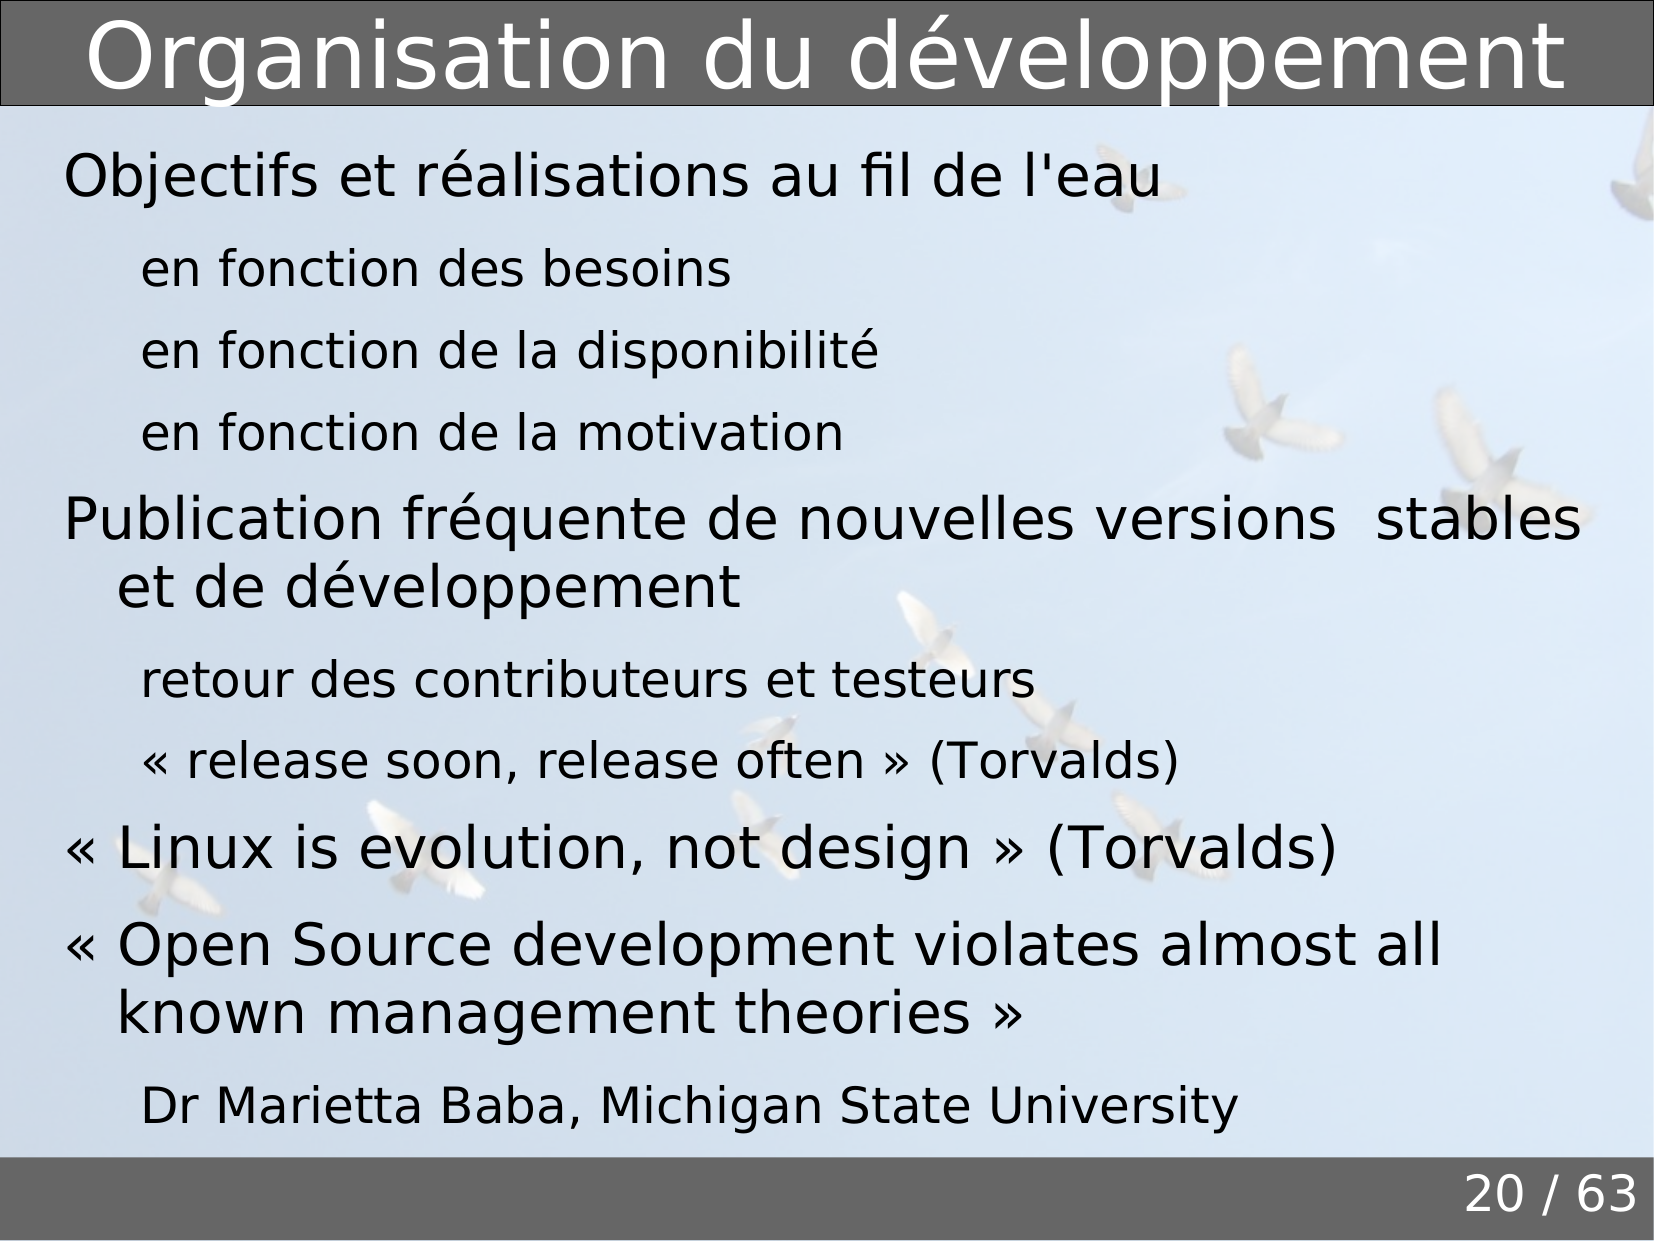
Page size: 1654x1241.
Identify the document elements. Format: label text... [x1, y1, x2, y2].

title Organisation du développement [0, 3, 1654, 111]
list Objectifs et réalisations au fil de l'eau en fonction des besoins en fonction de la disponibilité en fonction de la motivation Publication fréquente de nouvelles versions stables et de développement retour des contributeurs et testeurs « release soon, release often » (Torvalds) « Linux is evolution, not design » (Torvalds) « Open Source development violates almost all known management theories » Dr Marietta Baba, Michigan State University [45, 142, 1598, 1135]
